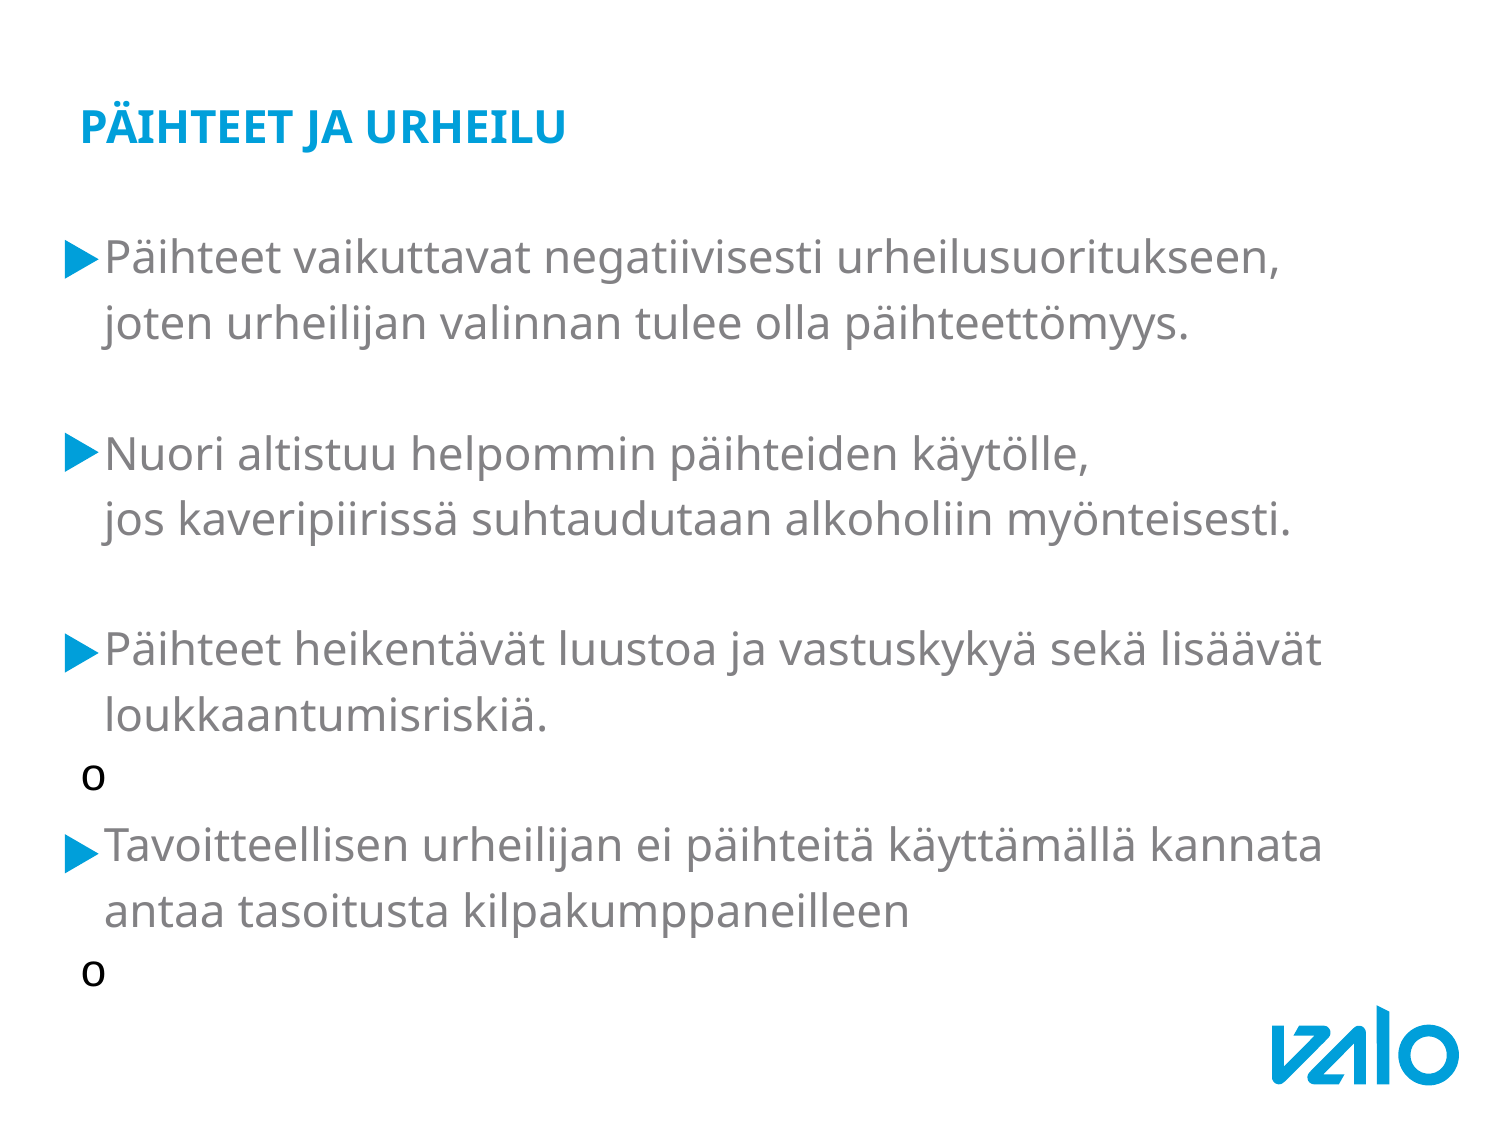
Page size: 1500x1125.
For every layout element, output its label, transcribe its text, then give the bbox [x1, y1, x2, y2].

text_box [64, 834, 99, 874]
text_box [64, 633, 99, 673]
text_box [64, 432, 99, 472]
list PÄIHTEET JA URHEILU Päihteet vaikuttavat negatiivisesti urheilusuoritukseen, joten urheilijan valinnan tulee olla päihteettömyys. Nuori altistuu helpommin päihteiden käytölle, jos kaveripiirissä suhtaudutaan alkoholiin myönteisesti. Päihteet heikentävät luustoa ja vastuskykyä sekä lisäävät loukkaantumisriskiä. Tavoitteellisen urheilijan ei päihteitä käyttämällä kannata antaa tasoitusta kilpakumppaneilleen [64, 90, 1489, 1094]
text_box [64, 239, 99, 279]
